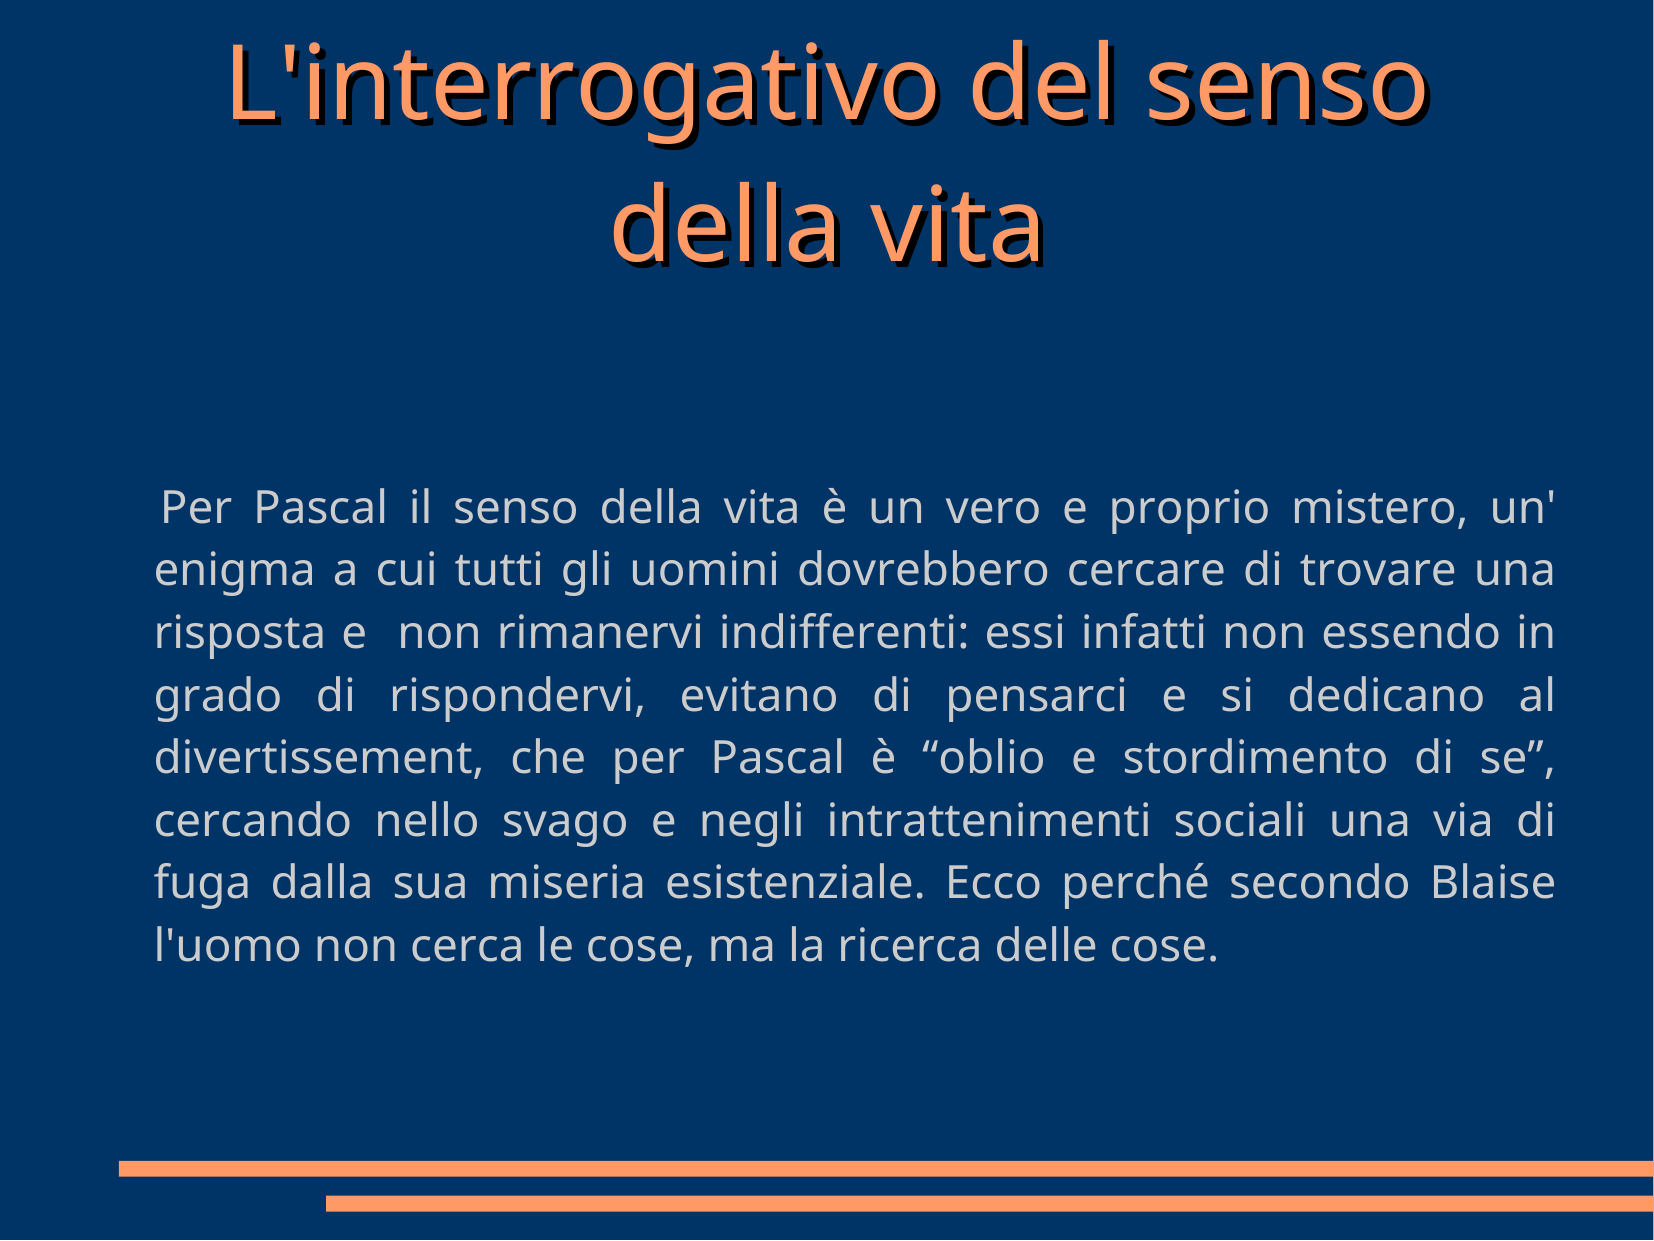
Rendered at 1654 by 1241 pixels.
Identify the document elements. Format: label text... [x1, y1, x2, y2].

title L'interrogativo del senso della vita [121, 0, 1534, 315]
subtitle Per Pascal il senso della vita è un vero e proprio mistero, un' enigma a cui tutti gli uomini dovrebbero cercare di trovare una risposta e non rimanervi indifferenti: essi infatti non essendo in grado di rispondervi, evitano di pensarci e si dedicano al divertissement, che per Pascal è “oblio e stordimento di se”, cercando nello svago e negli intrattenimenti sociali una via di fuga dalla sua miseria esistenziale. Ecco perché secondo Blaise l'uomo non cerca le cose, ma la ricerca delle cose. [118, 326, 1558, 1123]
